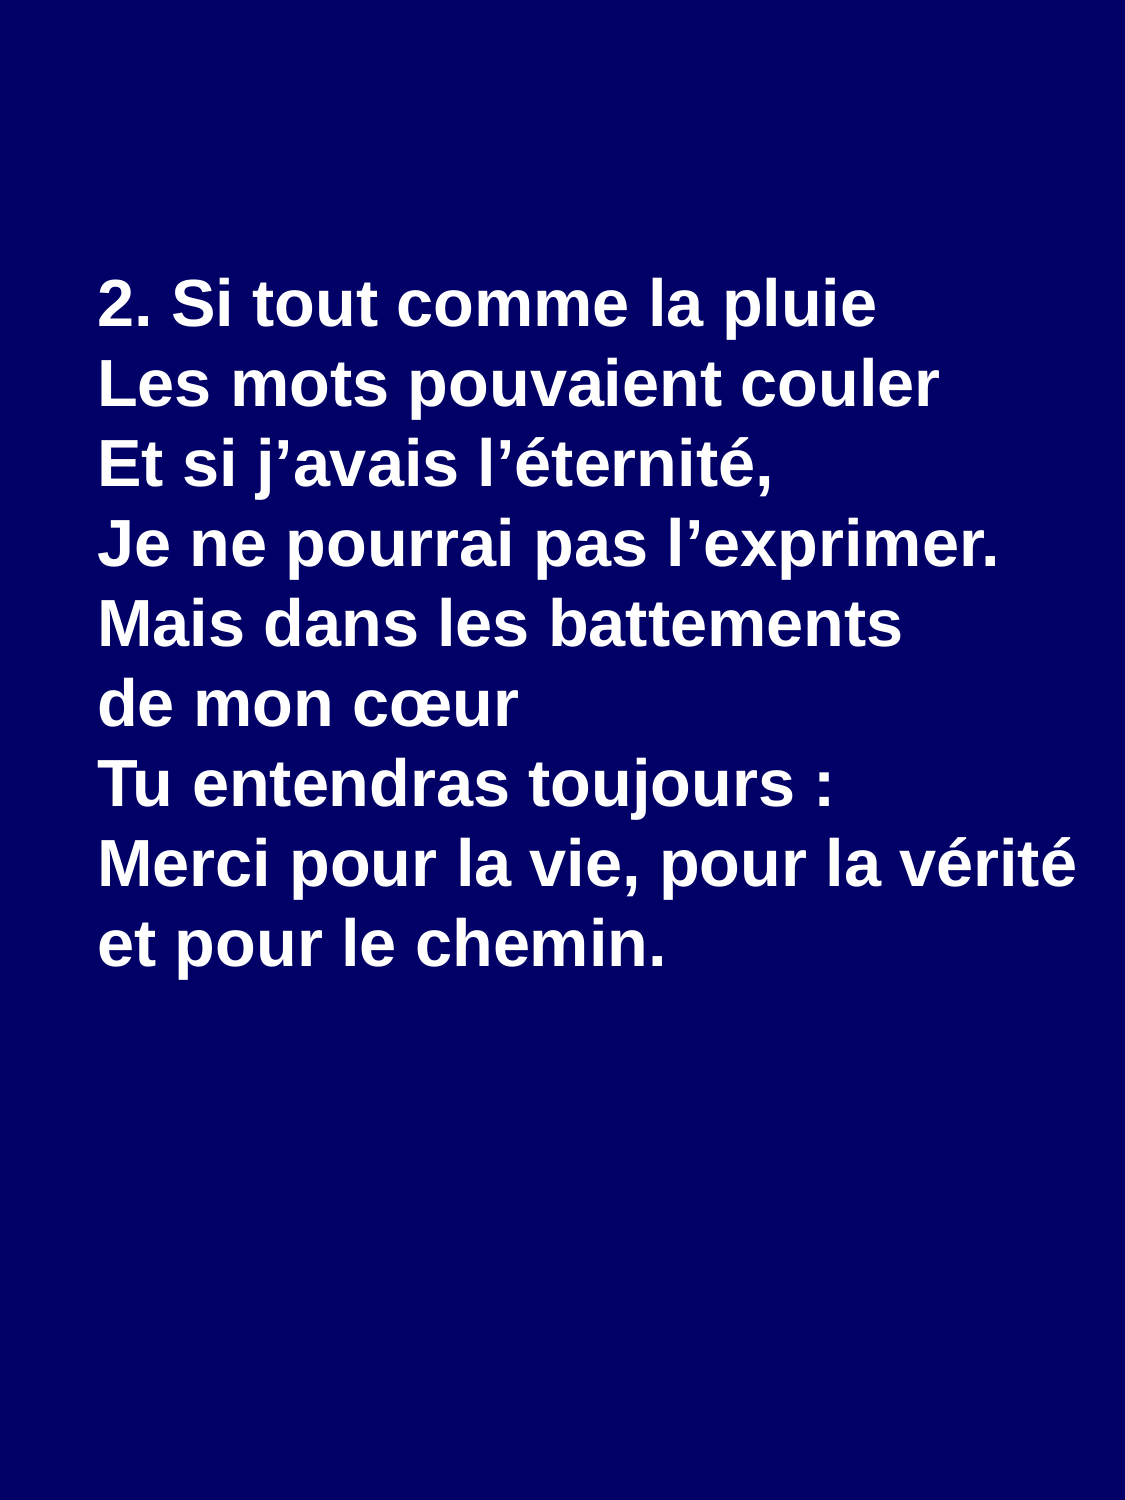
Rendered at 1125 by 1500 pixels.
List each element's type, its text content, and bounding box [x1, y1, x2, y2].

text_box 2. Si tout comme la pluie Les mots pouvaient couler Et si j’avais l’éternité, Je ne pourrai pas l’exprimer. Mais dans les battements de mon cœur Tu entendras toujours : Merci pour la vie, pour la vérité et pour le chemin. [82, 42, 1099, 1456]
